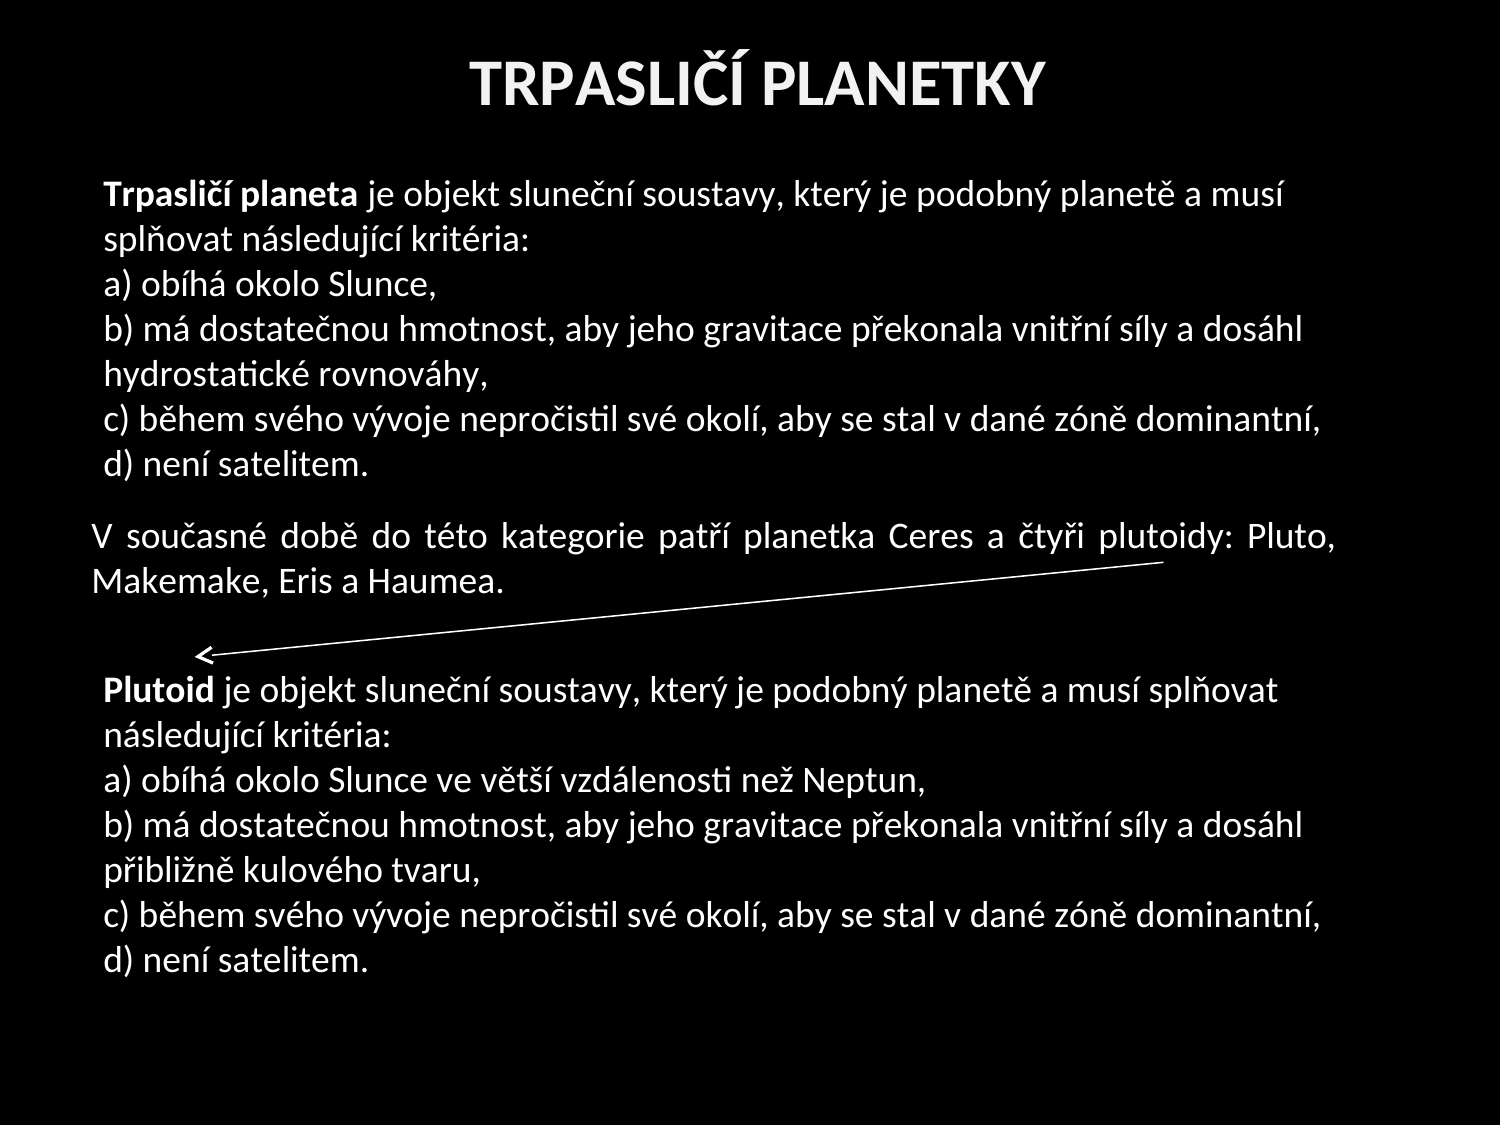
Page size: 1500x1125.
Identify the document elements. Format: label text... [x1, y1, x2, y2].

text_box V současné době do této kategorie patří planetka Ceres a čtyři plutoidy: Pluto, Makemake, Eris a Haumea. [76, 503, 1353, 609]
text_box Plutoid je objekt sluneční soustavy, který je podobný planetě a musí splňovat následující kritéria: a) obíhá okolo Slunce ve větší vzdálenosti než Neptun, b) má dostatečnou hmotnost, aby jeho gravitace překonala vnitřní síly a dosáhl přibližně kulového tvaru, c) během svého vývoje nepročistil své okolí, aby se stal v dané zóně dominantní, d) není satelitem. [88, 656, 1341, 988]
text_box Trpasličí planeta je objekt sluneční soustavy, který je podobný planetě a musí splňovat následující kritéria: a) obíhá okolo Slunce, b) má dostatečnou hmotnost, aby jeho gravitace překonala vnitřní síly a dosáhl hydrostatické rovnováhy, c) během svého vývoje nepročistil své okolí, aby se stal v dané zóně dominantní, d) není satelitem. [88, 160, 1412, 492]
text_box TRPASLIČÍ PLANETKY [454, 30, 1062, 127]
